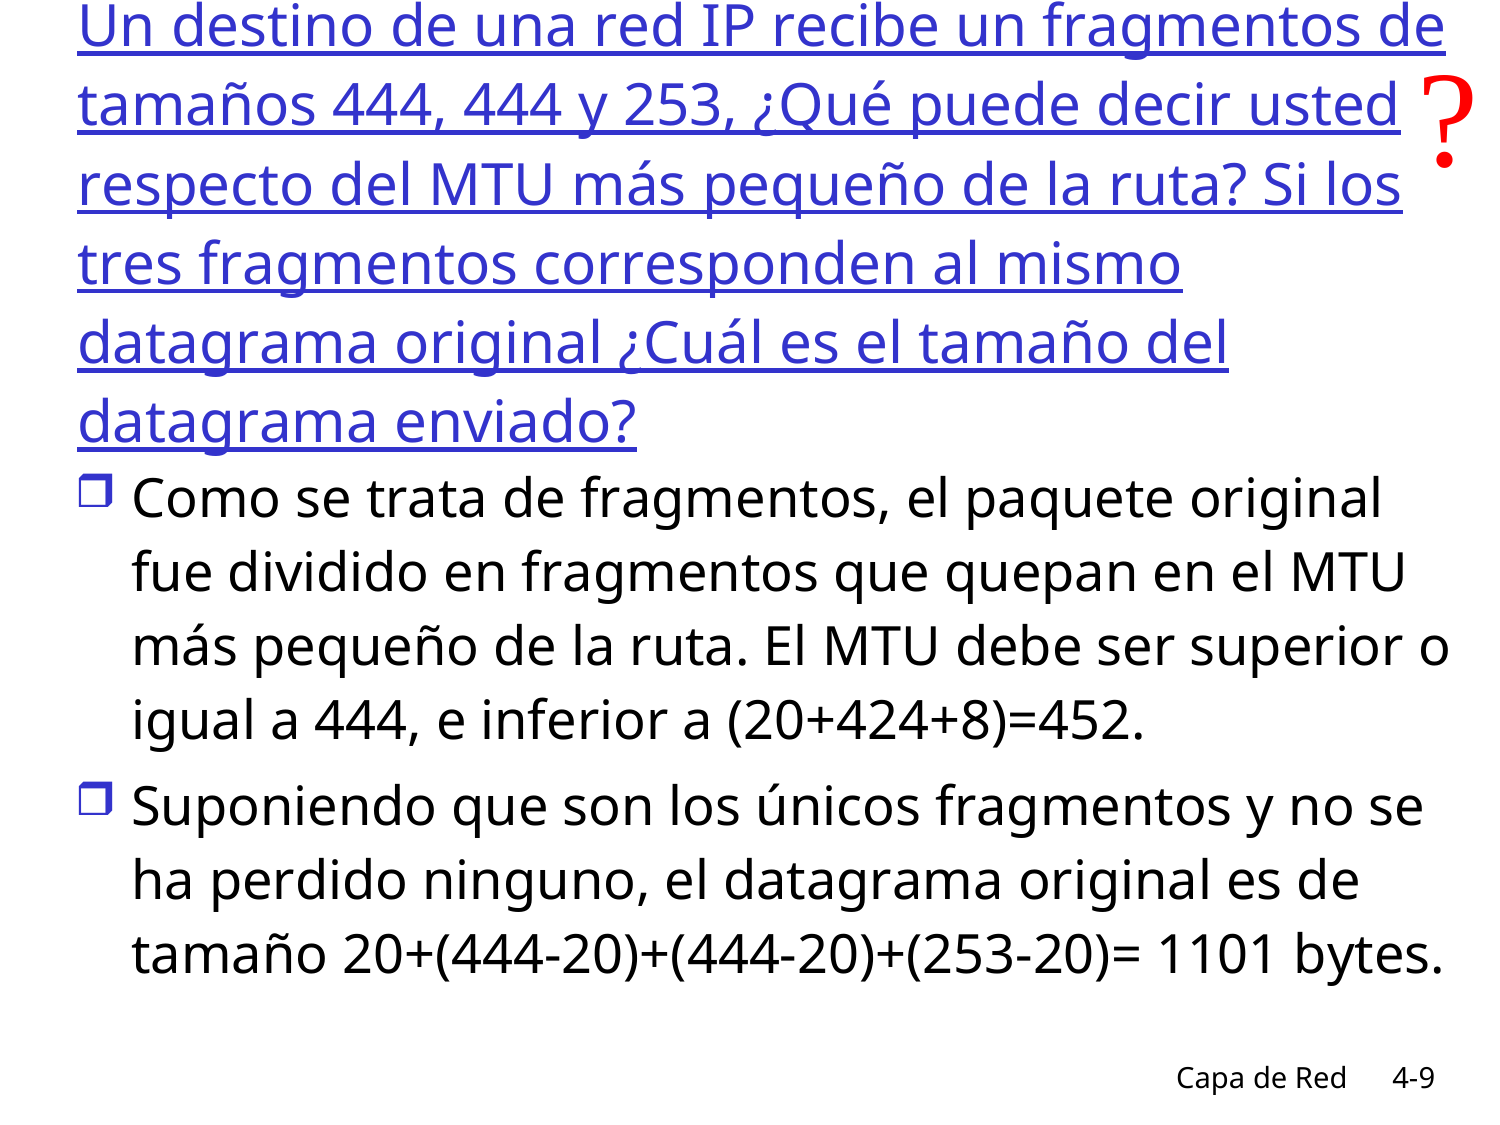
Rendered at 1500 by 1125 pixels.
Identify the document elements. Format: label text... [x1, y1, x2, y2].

list Como se trata de fragmentos, el paquete original fue dividido en fragmentos que quepan en el MTU más pequeño de la ruta. El MTU debe ser superior o igual a 444, e inferior a (20+424+8)=452. Suponiendo que son los únicos fragmentos y no se ha perdido ninguno, el datagrama original es de tamaño 20+(444-20)+(444-20)+(253-20)= 1101 bytes. [75, 459, 1463, 1014]
text_box ? [1402, 21, 1494, 202]
title Un destino de una red IP recibe un fragmentos de tamaños 444, 444 y 253, ¿Qué puede decir usted respecto del MTU más pequeño de la ruta? Si los tres fragmentos corresponden al mismo datagrama original ¿Cuál es el tamaño del datagrama enviado? [77, 32, 1465, 412]
